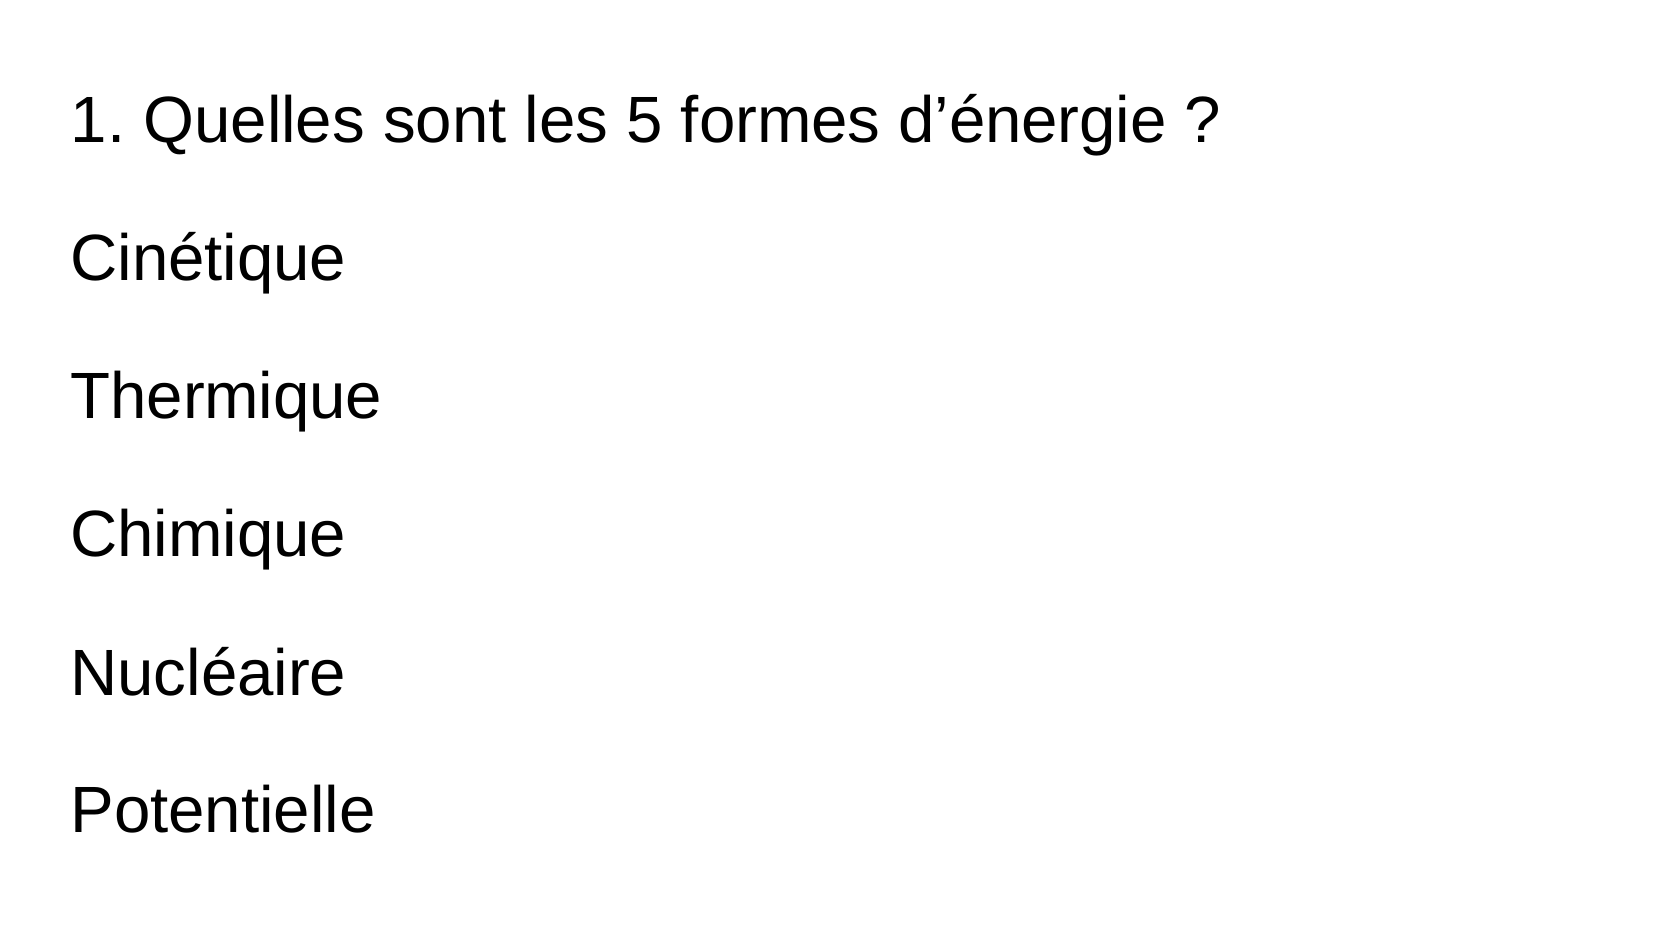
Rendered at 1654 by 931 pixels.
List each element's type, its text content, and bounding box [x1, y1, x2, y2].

list 1. Quelles sont les 5 formes d’énergie ? Cinétique Thermique Chimique Nucléaire Potentielle [70, 47, 1560, 851]
